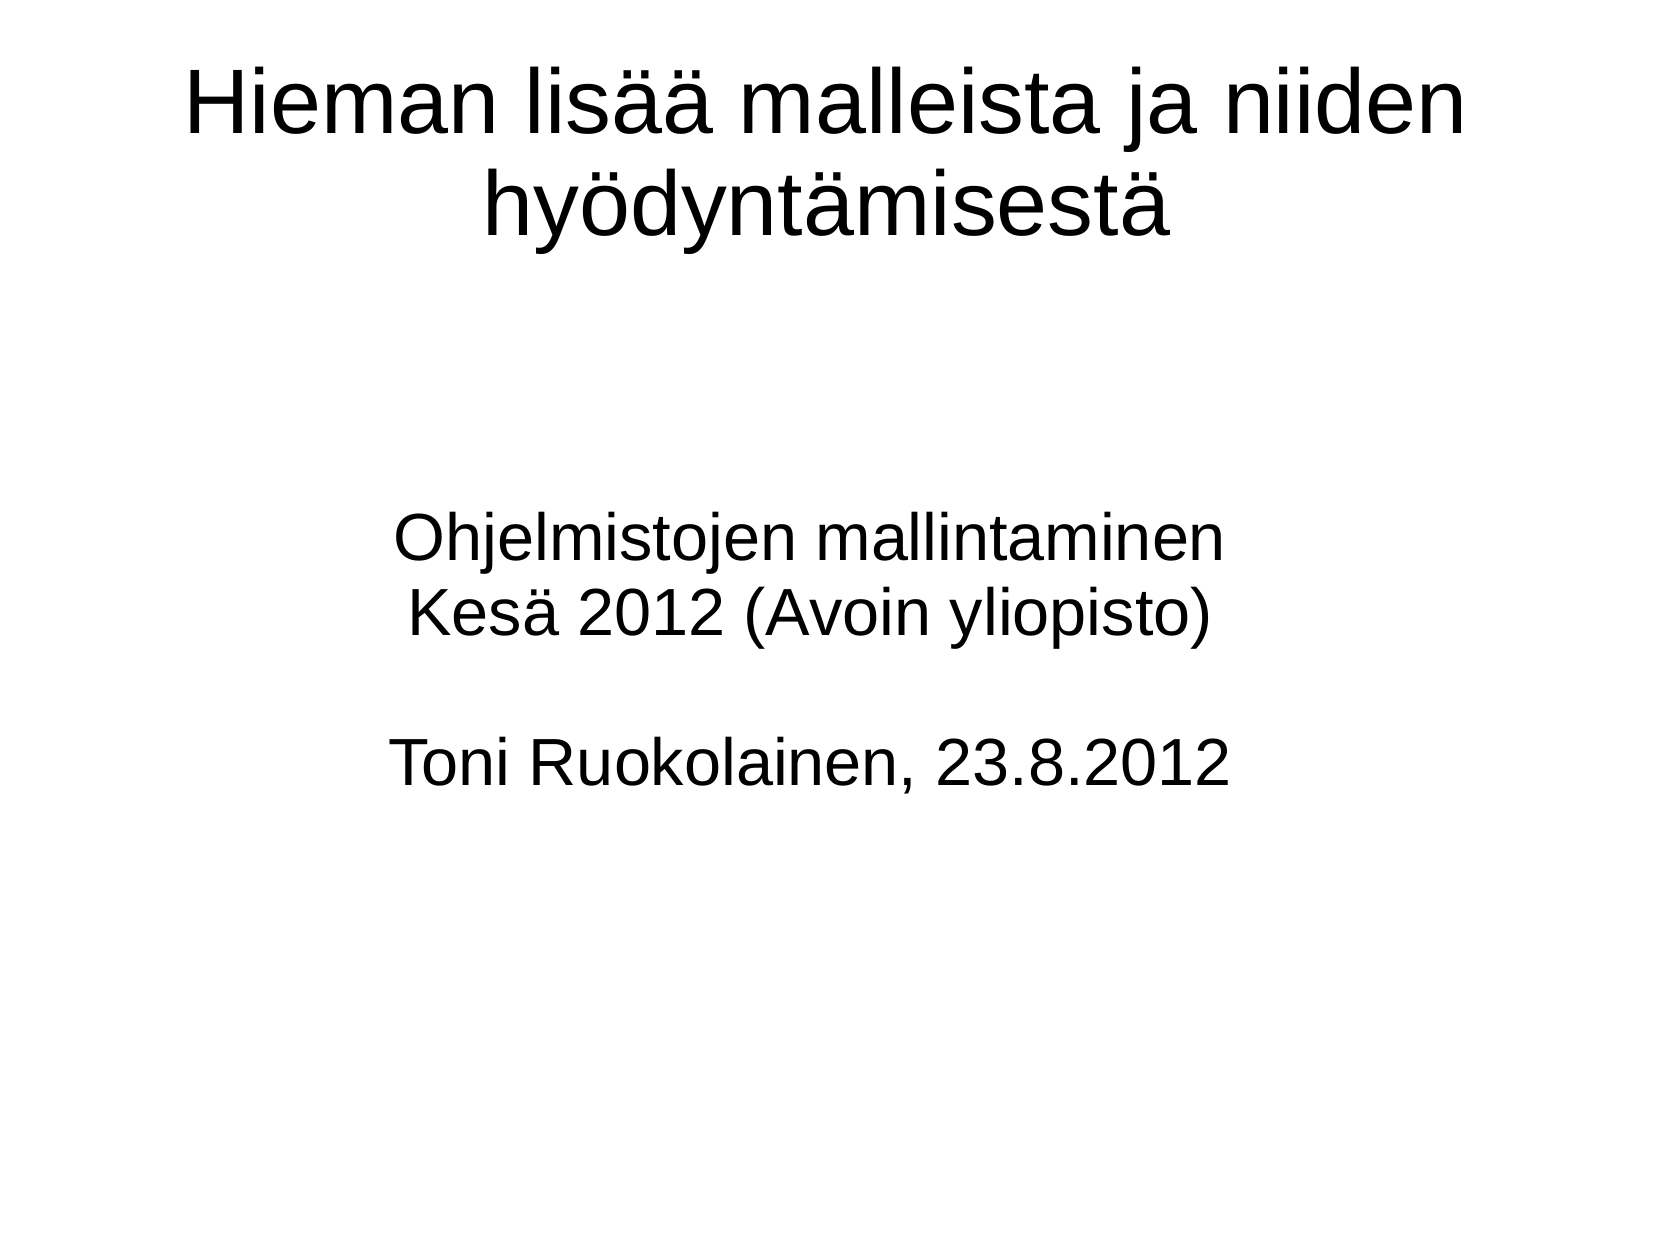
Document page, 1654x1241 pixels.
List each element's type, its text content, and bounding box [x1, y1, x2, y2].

title Hieman lisää malleista ja niiden hyödyntämisestä [82, 49, 1571, 257]
subtitle Ohjelmistojen mallintaminen Kesä 2012 (Avoin yliopisto) Toni Ruokolainen, 23.8.2012 [82, 290, 1538, 1010]
